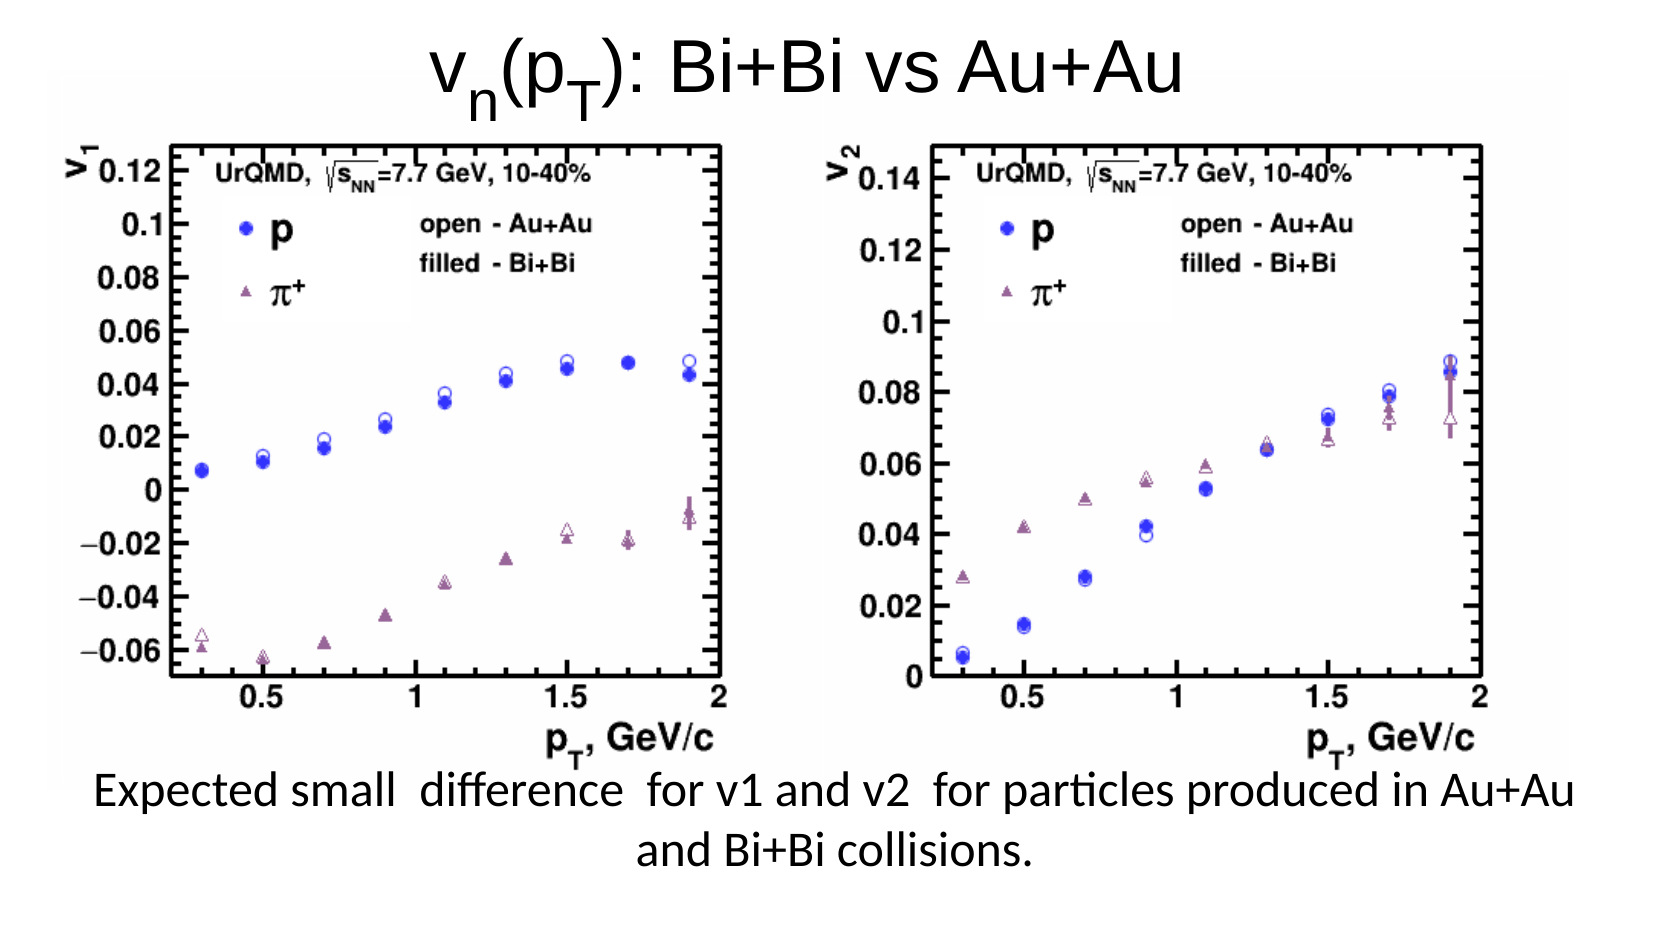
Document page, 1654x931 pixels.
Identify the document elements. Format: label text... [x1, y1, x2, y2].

text_box Expected small difference for v1 and v2 for particles produced in Au+Au and Bi+Bi collisions. [63, 749, 1607, 884]
text_box vn(pT): Bi+Bi vs Au+Au [63, 0, 1552, 147]
picture [47, 69, 1569, 790]
